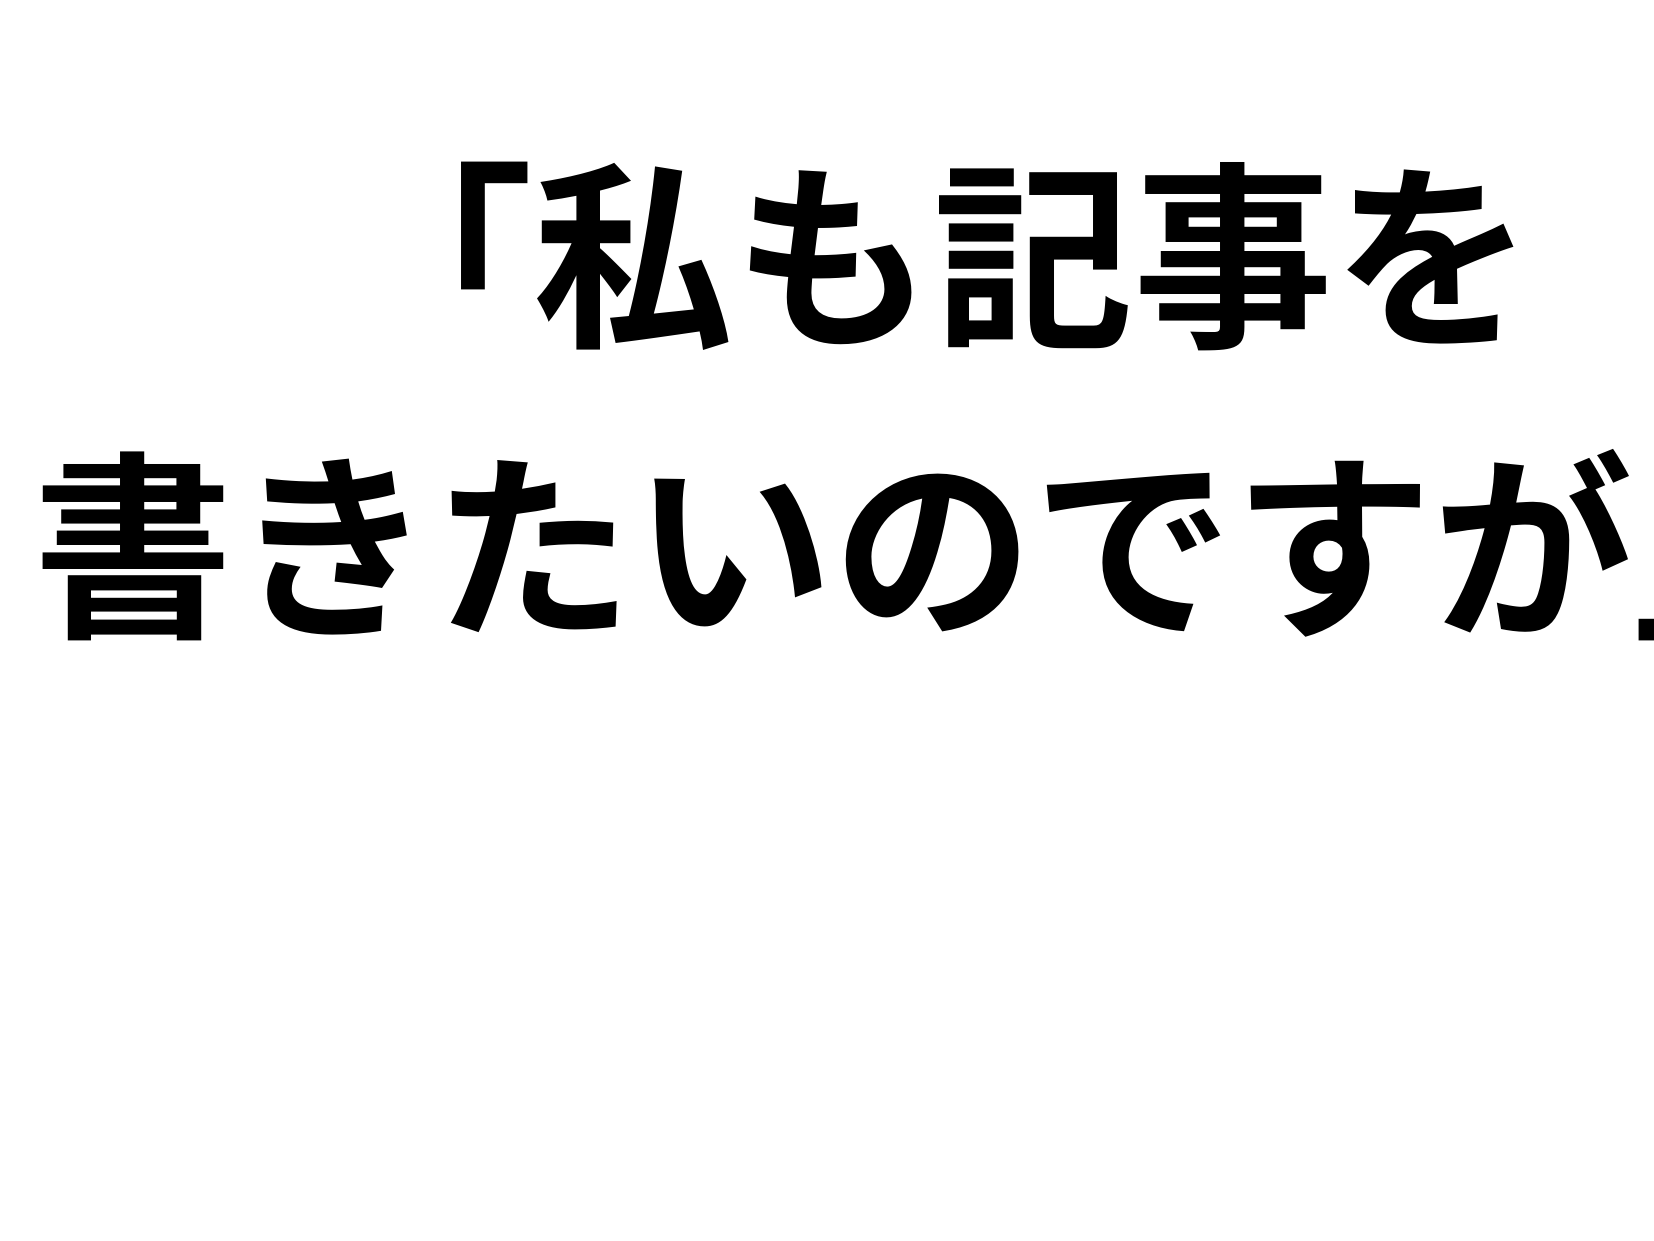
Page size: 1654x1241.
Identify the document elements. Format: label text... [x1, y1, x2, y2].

text_box 「私も記事を 書きたいのですが」 [18, 93, 1654, 509]
